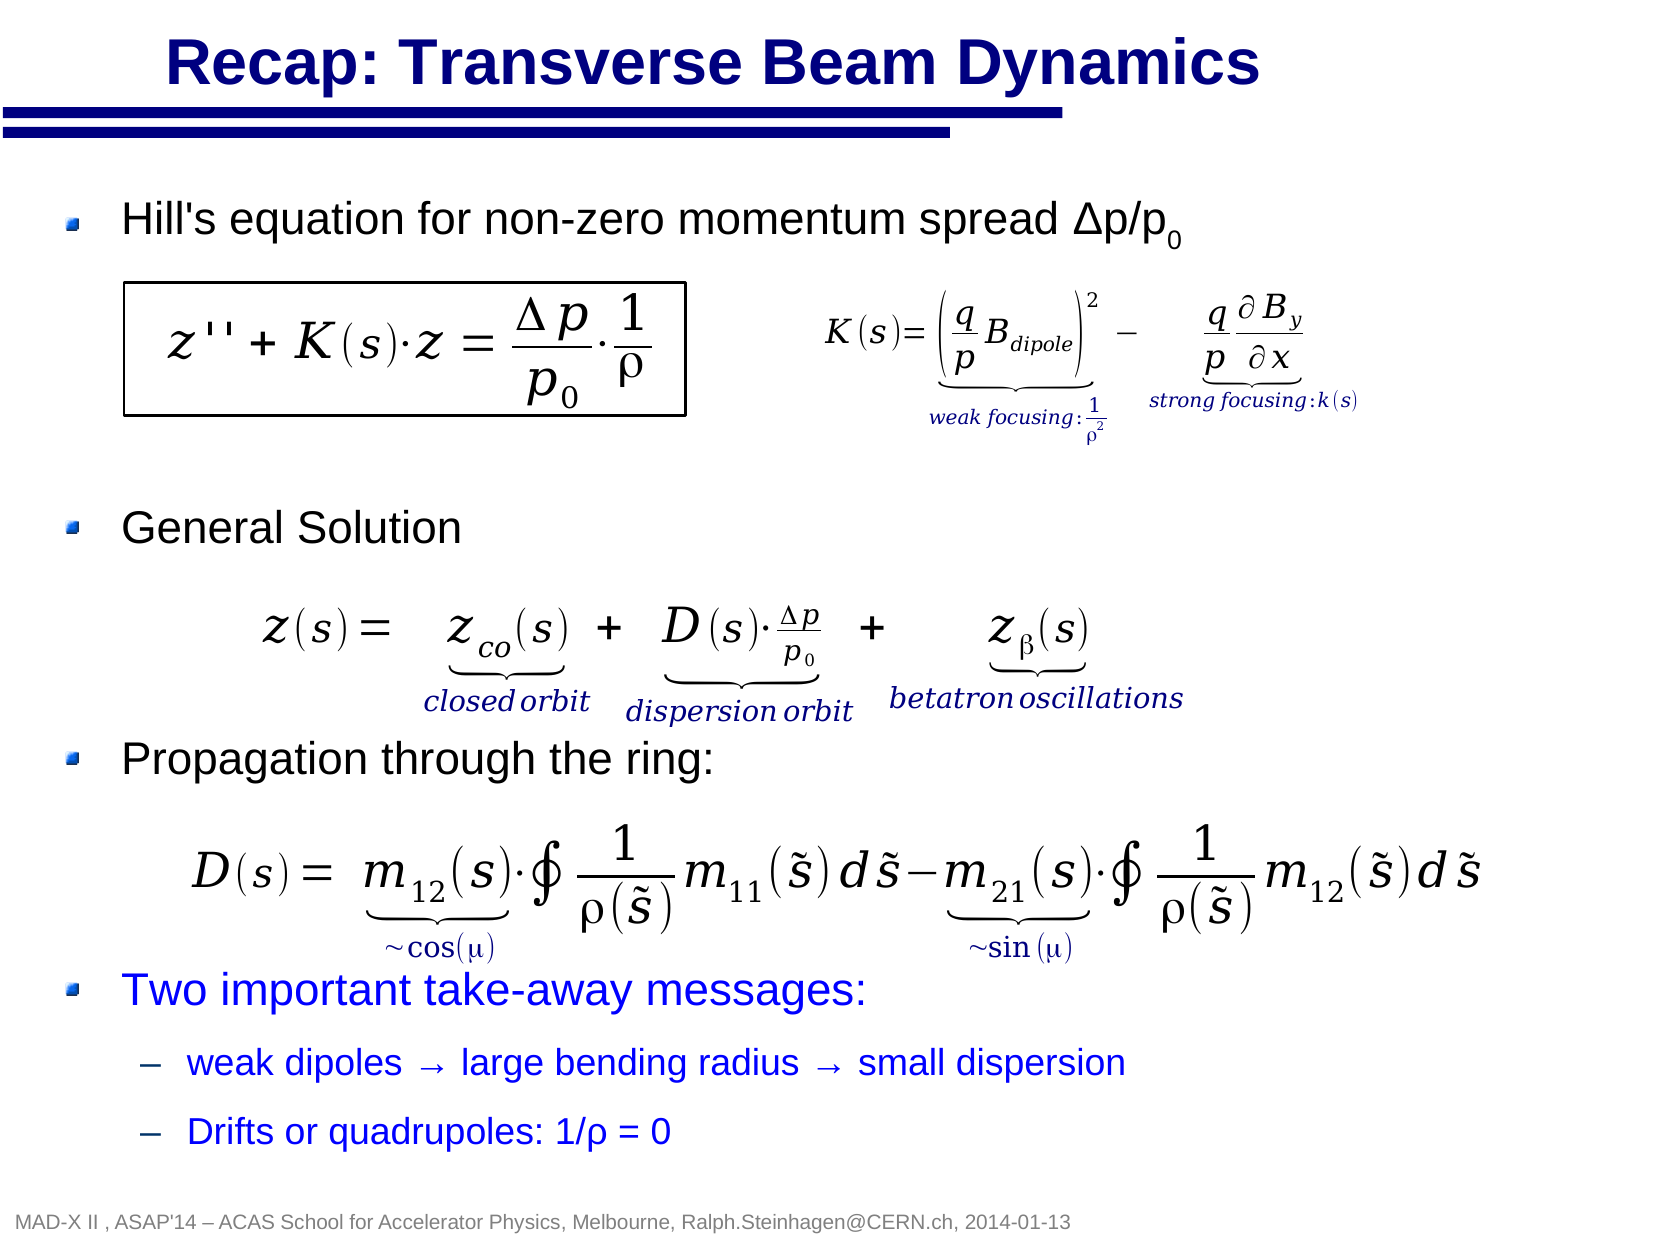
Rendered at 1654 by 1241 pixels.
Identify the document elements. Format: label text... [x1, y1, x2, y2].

title Recap: Transverse Beam Dynamics [165, 0, 1548, 124]
chart [814, 286, 1367, 447]
chart [177, 814, 1495, 966]
chart [248, 596, 1199, 727]
list Hill's equation for non-zero momentum spread Δp/p0 General Solution Propagation through the ring: Two important take-away messages: weak dipoles → large bending radius → small dispersion Drifts or quadrupoles: 1/ρ = 0 [65, 192, 1628, 1205]
chart [152, 284, 667, 414]
